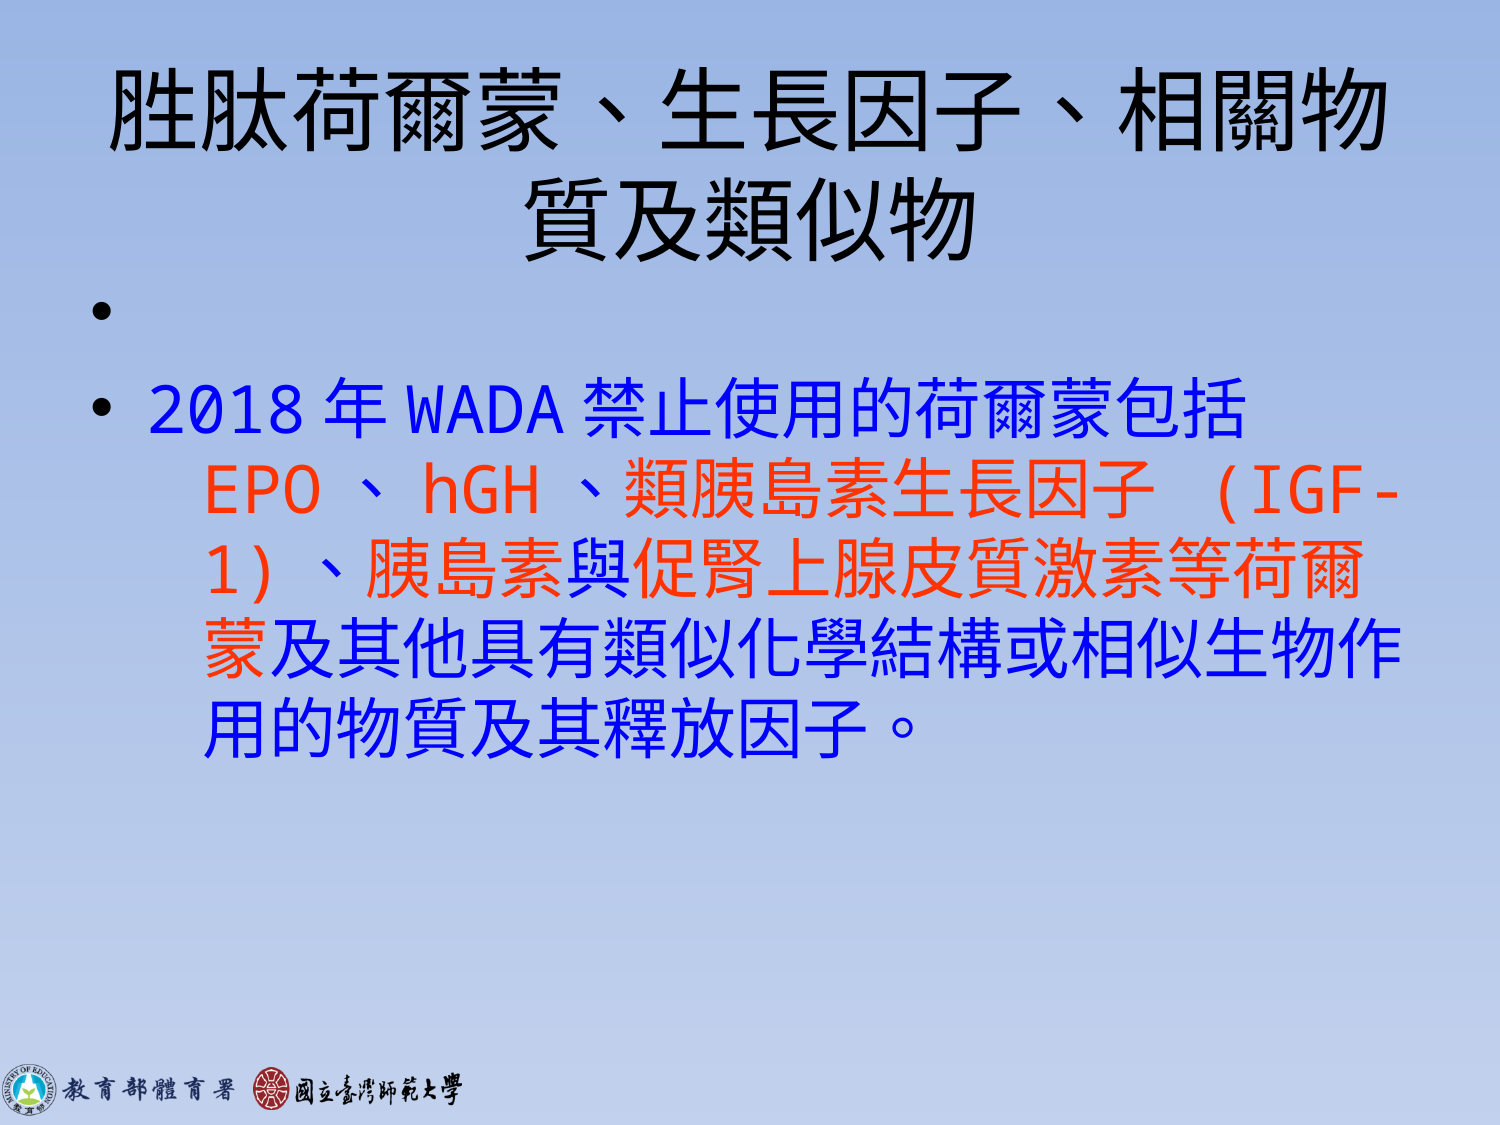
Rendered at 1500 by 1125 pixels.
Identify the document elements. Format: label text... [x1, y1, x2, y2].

title 胜肽荷爾蒙、生長因子、相關物質及類似物 [75, 45, 1426, 233]
list 2018年WADA禁止使用的荷爾蒙包括EPO、hGH、類胰島素生長因子 (IGF-1)、胰島素與促腎上腺皮質激素等荷爾蒙及其他具有類似化學結構或相似生物作用的物質及其釋放因子。 [75, 262, 1426, 1005]
